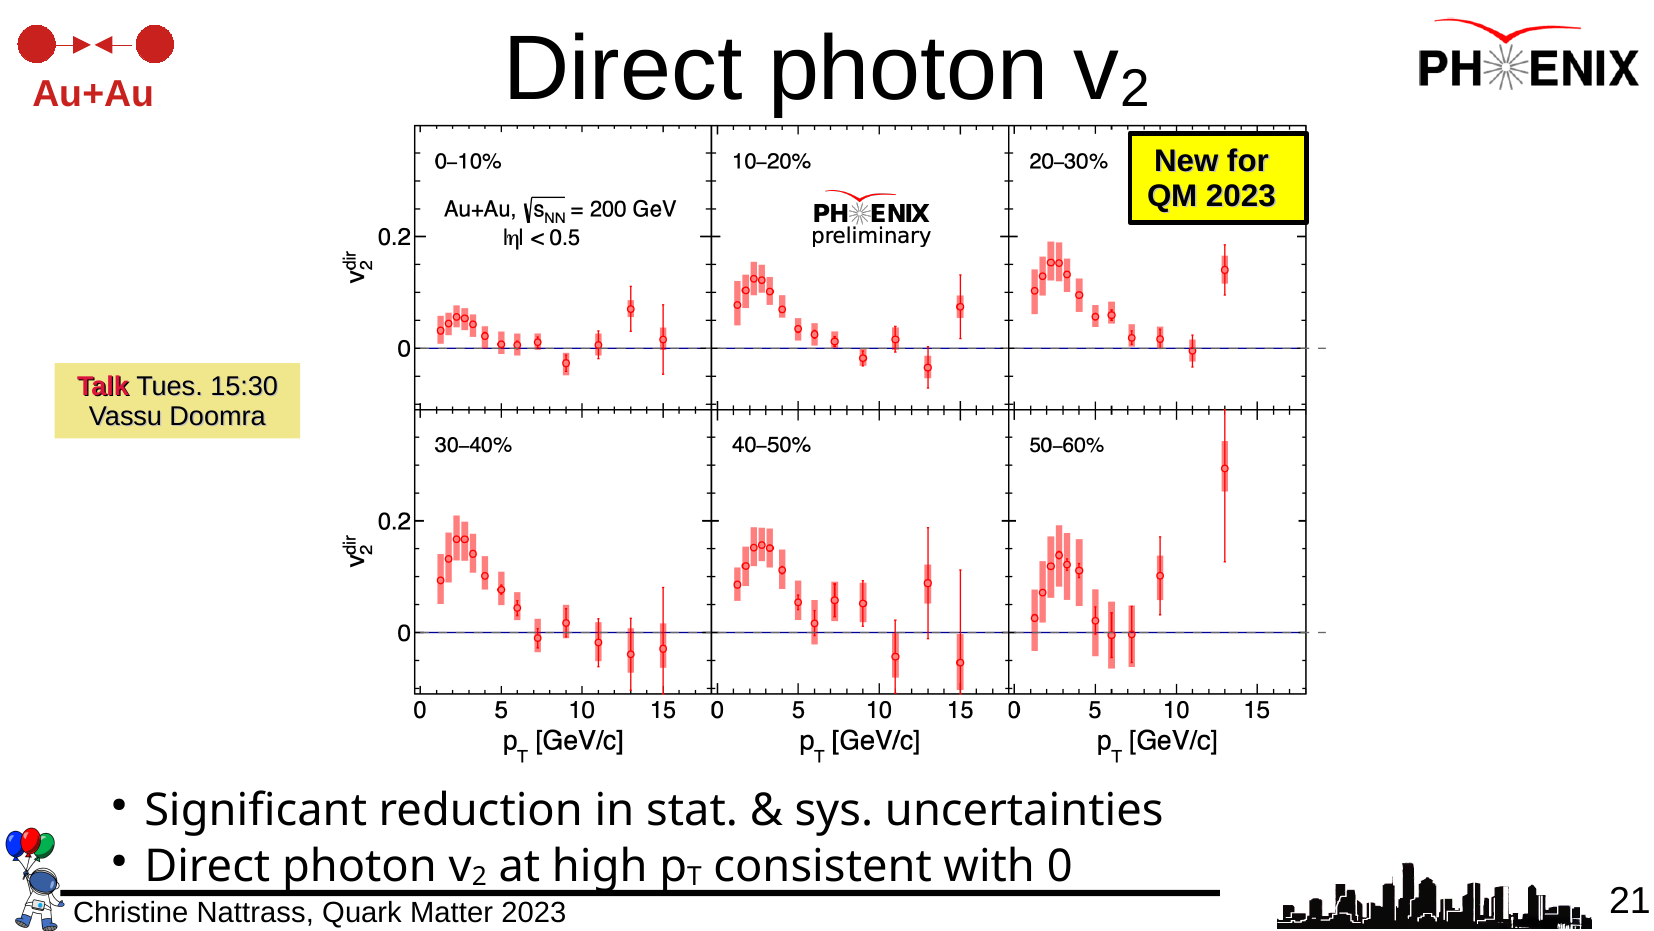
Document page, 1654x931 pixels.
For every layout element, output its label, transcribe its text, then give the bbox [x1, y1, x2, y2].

title Direct photon v2 [82, 0, 1571, 146]
list Significant reduction in stat. & sys. uncertainties Direct photon v2 at high pT consistent with 0 [100, 781, 1562, 895]
text_box Talk Tues. 15:30 Vassu Doomra [54, 363, 301, 439]
text_box [136, 25, 174, 63]
picture [1277, 862, 1592, 929]
picture [0, 824, 79, 931]
picture [313, 146, 1326, 773]
text_box Au+Au [17, 64, 170, 122]
text_box New for QM 2023 [1129, 133, 1307, 223]
picture [1571, 17, 1654, 131]
text_box [17, 25, 56, 63]
